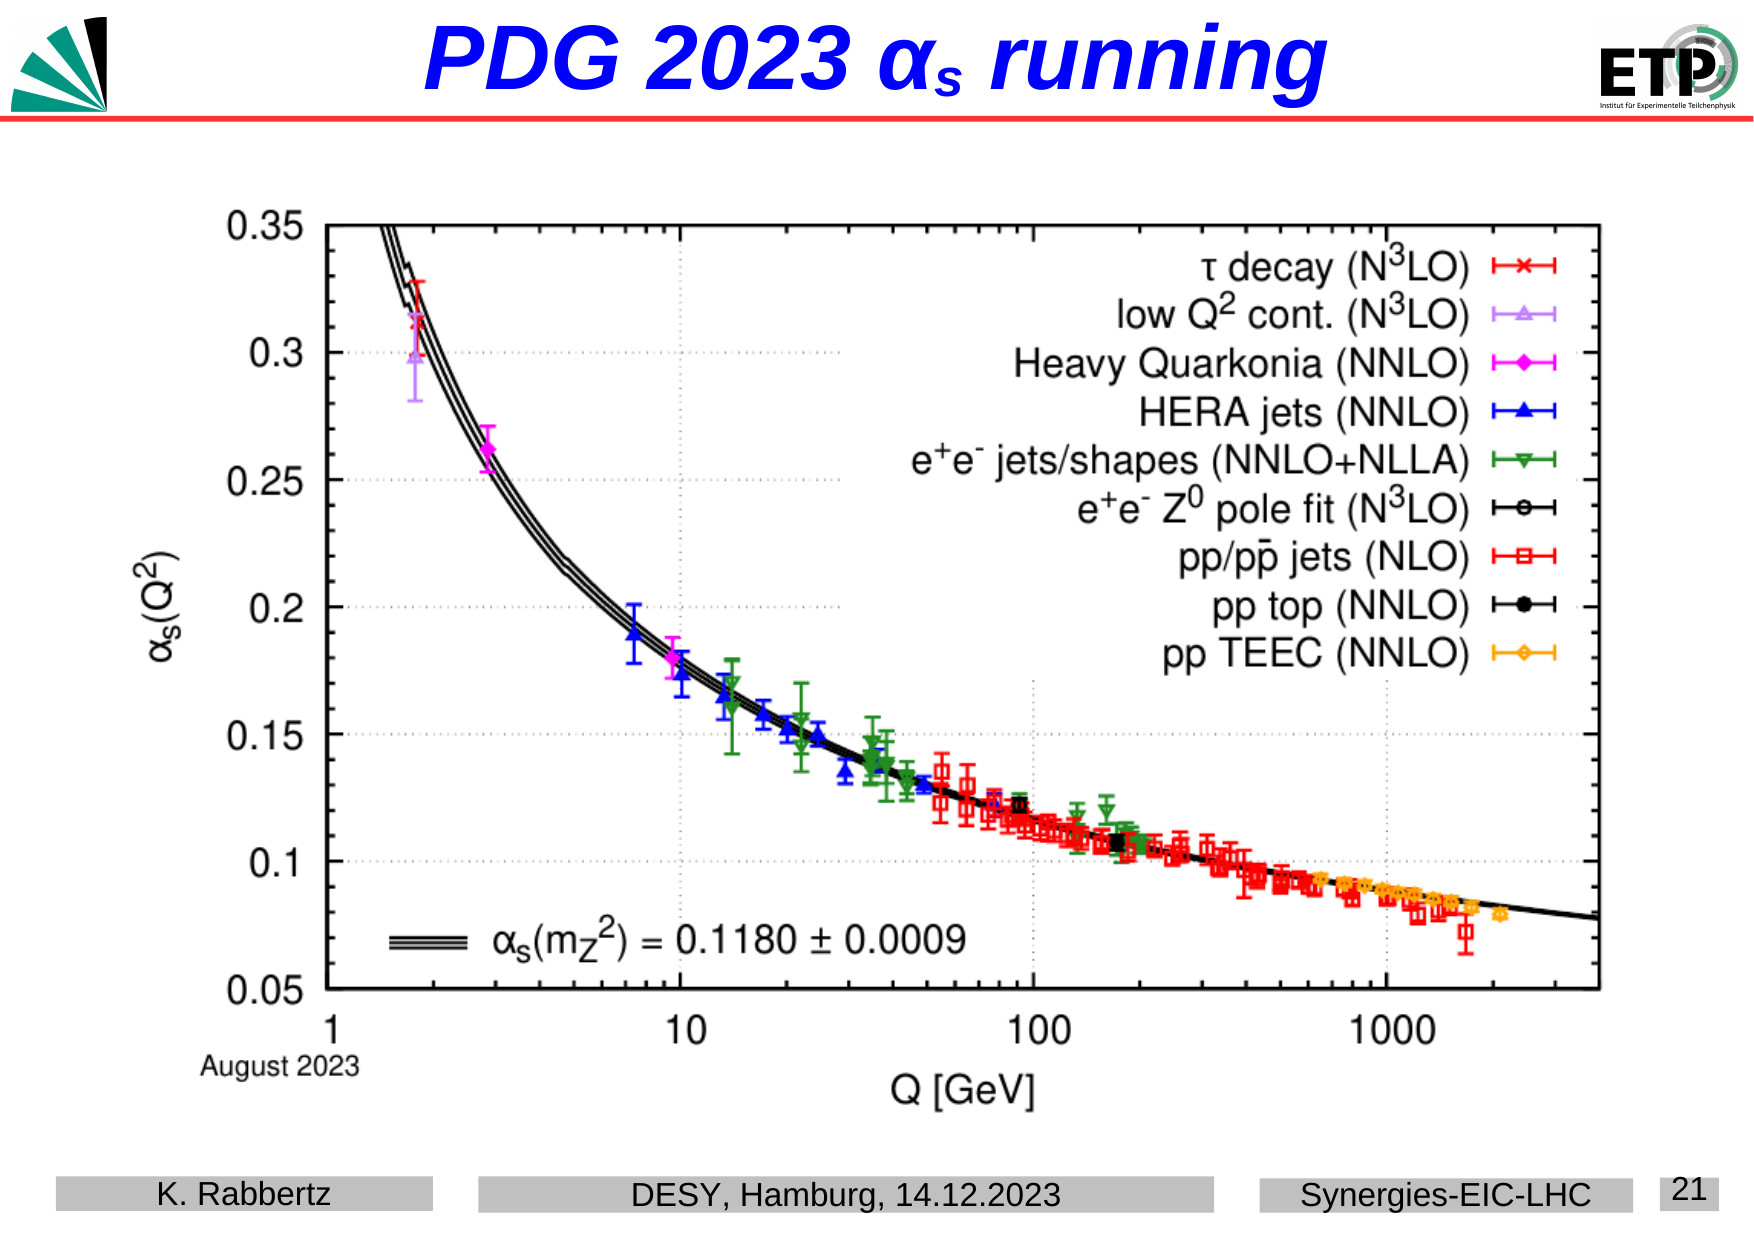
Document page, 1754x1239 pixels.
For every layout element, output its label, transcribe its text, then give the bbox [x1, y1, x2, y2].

title PDG 2023 αs running [124, 0, 1630, 116]
picture [1630, 17, 1745, 112]
picture [11, 17, 107, 113]
picture [126, 181, 1627, 1128]
